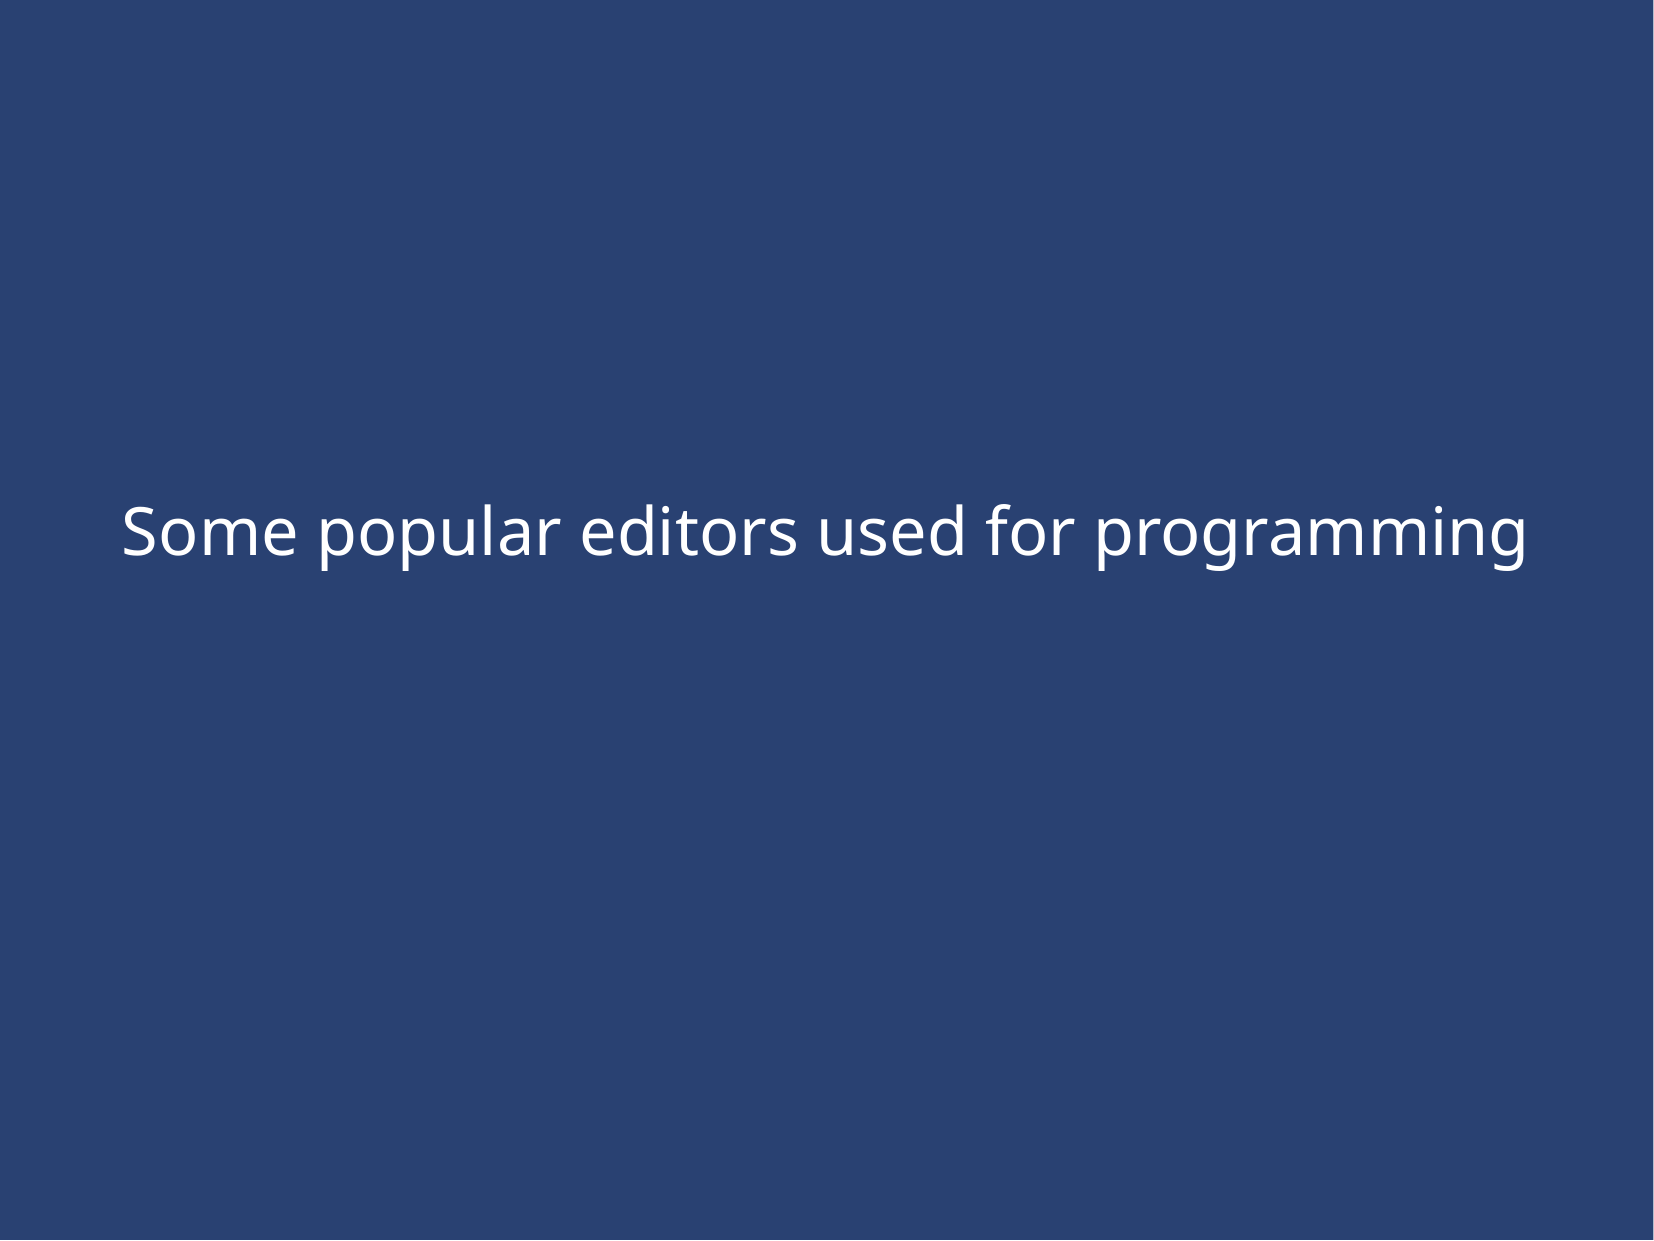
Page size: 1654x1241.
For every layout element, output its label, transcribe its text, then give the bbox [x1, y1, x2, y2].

subtitle Some popular editors used for programming [82, 49, 1571, 1109]
